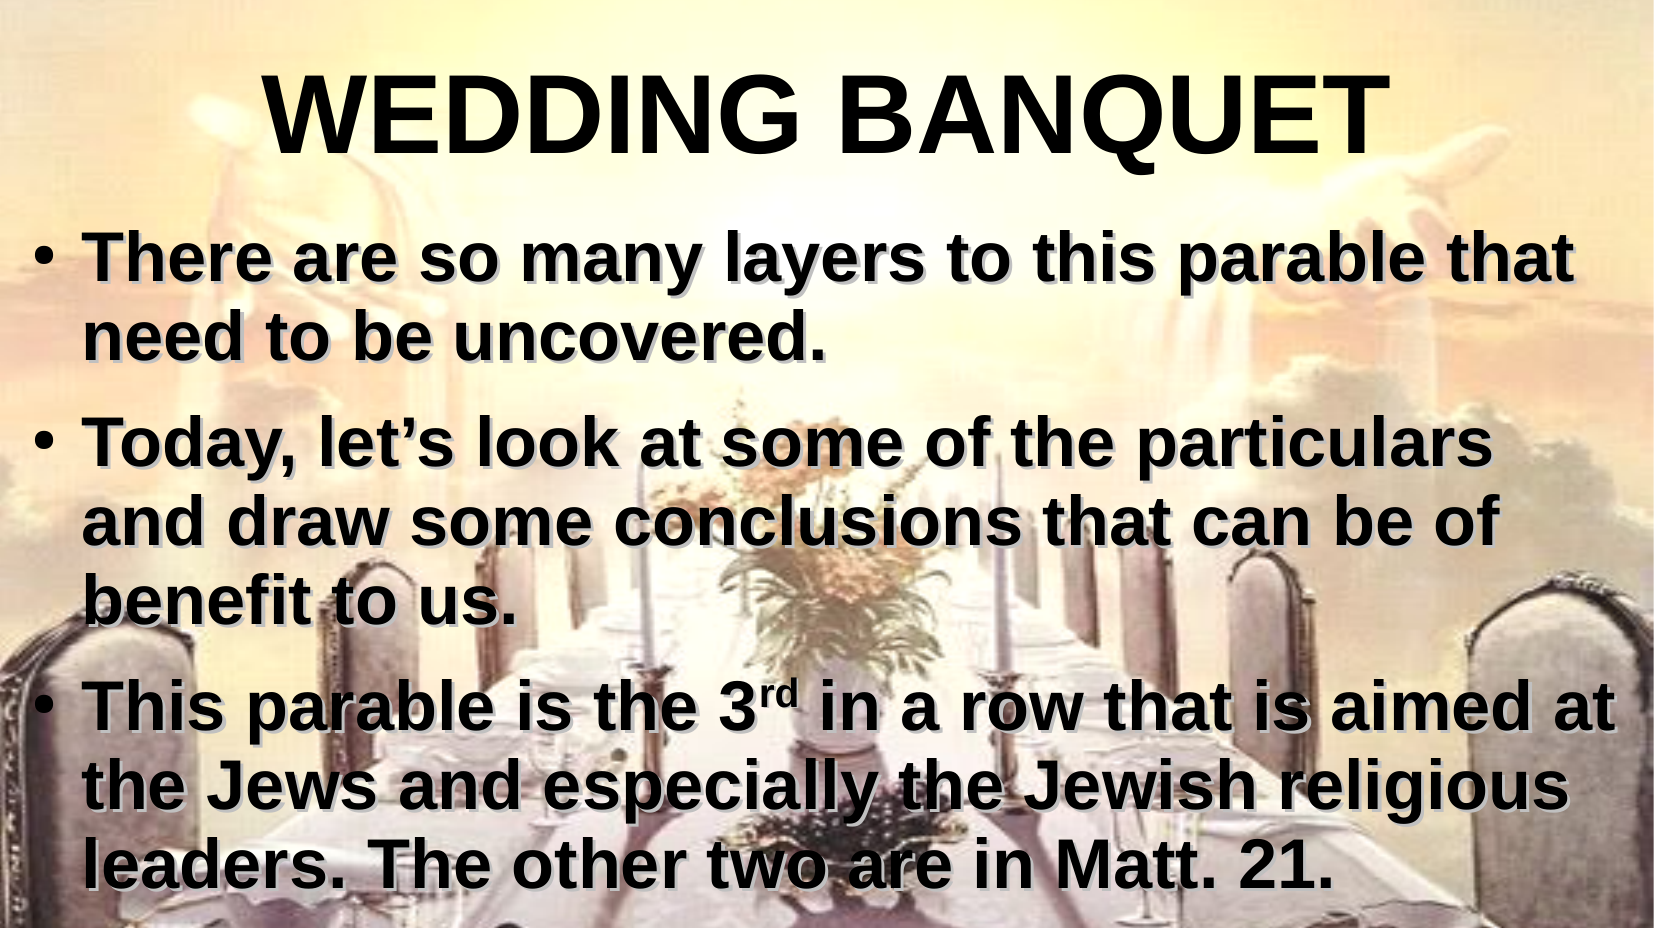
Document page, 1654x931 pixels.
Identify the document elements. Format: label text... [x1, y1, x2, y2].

list There are so many layers to this parable that need to be uncovered. Today, let’s look at some of the particulars and draw some conclusions that can be of benefit to us. This parable is the 3rd in a row that is aimed at the Jews and especially the Jewish religious leaders. The other two are in Matt. 21. [15, 217, 1636, 916]
picture [0, 0, 1654, 928]
title WEDDING BANQUET [82, 37, 1571, 193]
